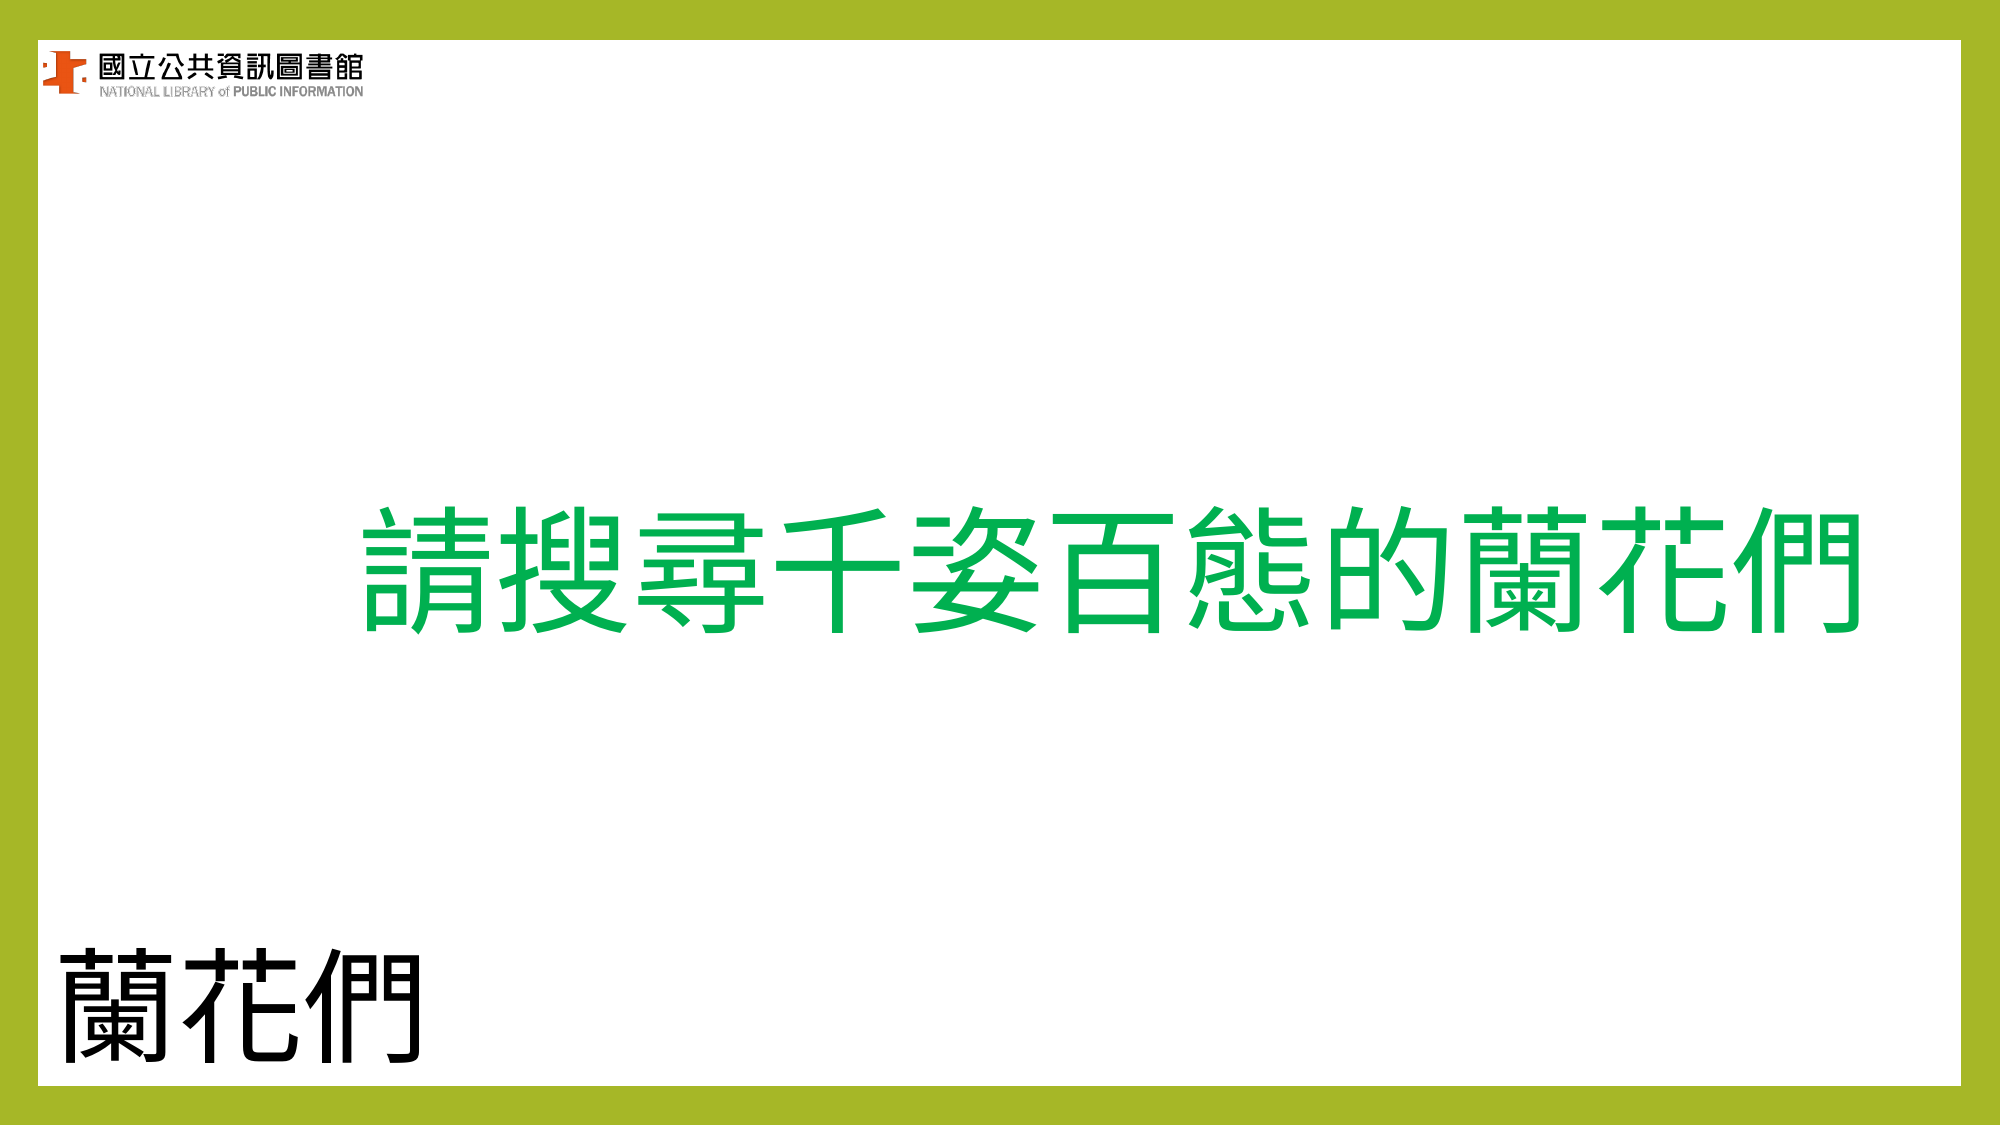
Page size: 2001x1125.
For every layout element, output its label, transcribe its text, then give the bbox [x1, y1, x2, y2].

text_box 請搜尋千姿百態的蘭花們 [342, 477, 1900, 660]
text_box 蘭花們 [38, 920, 590, 1088]
